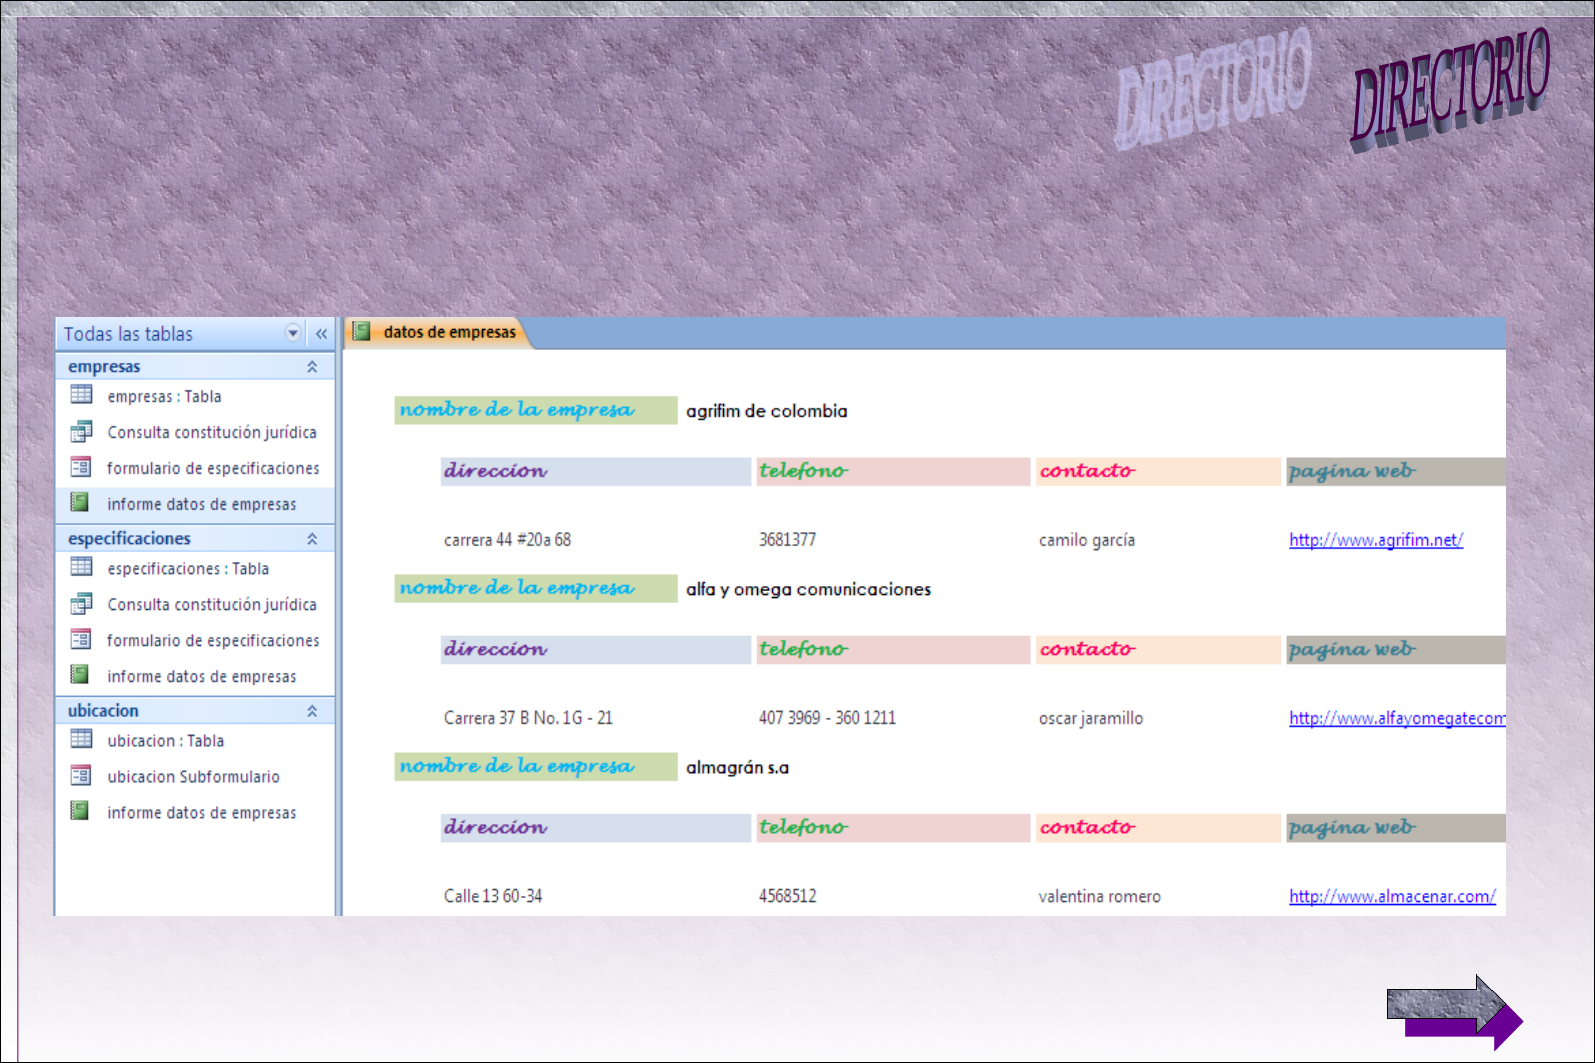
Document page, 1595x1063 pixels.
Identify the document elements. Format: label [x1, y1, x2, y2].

picture [53, 317, 1506, 916]
text_box [1387, 974, 1506, 1034]
